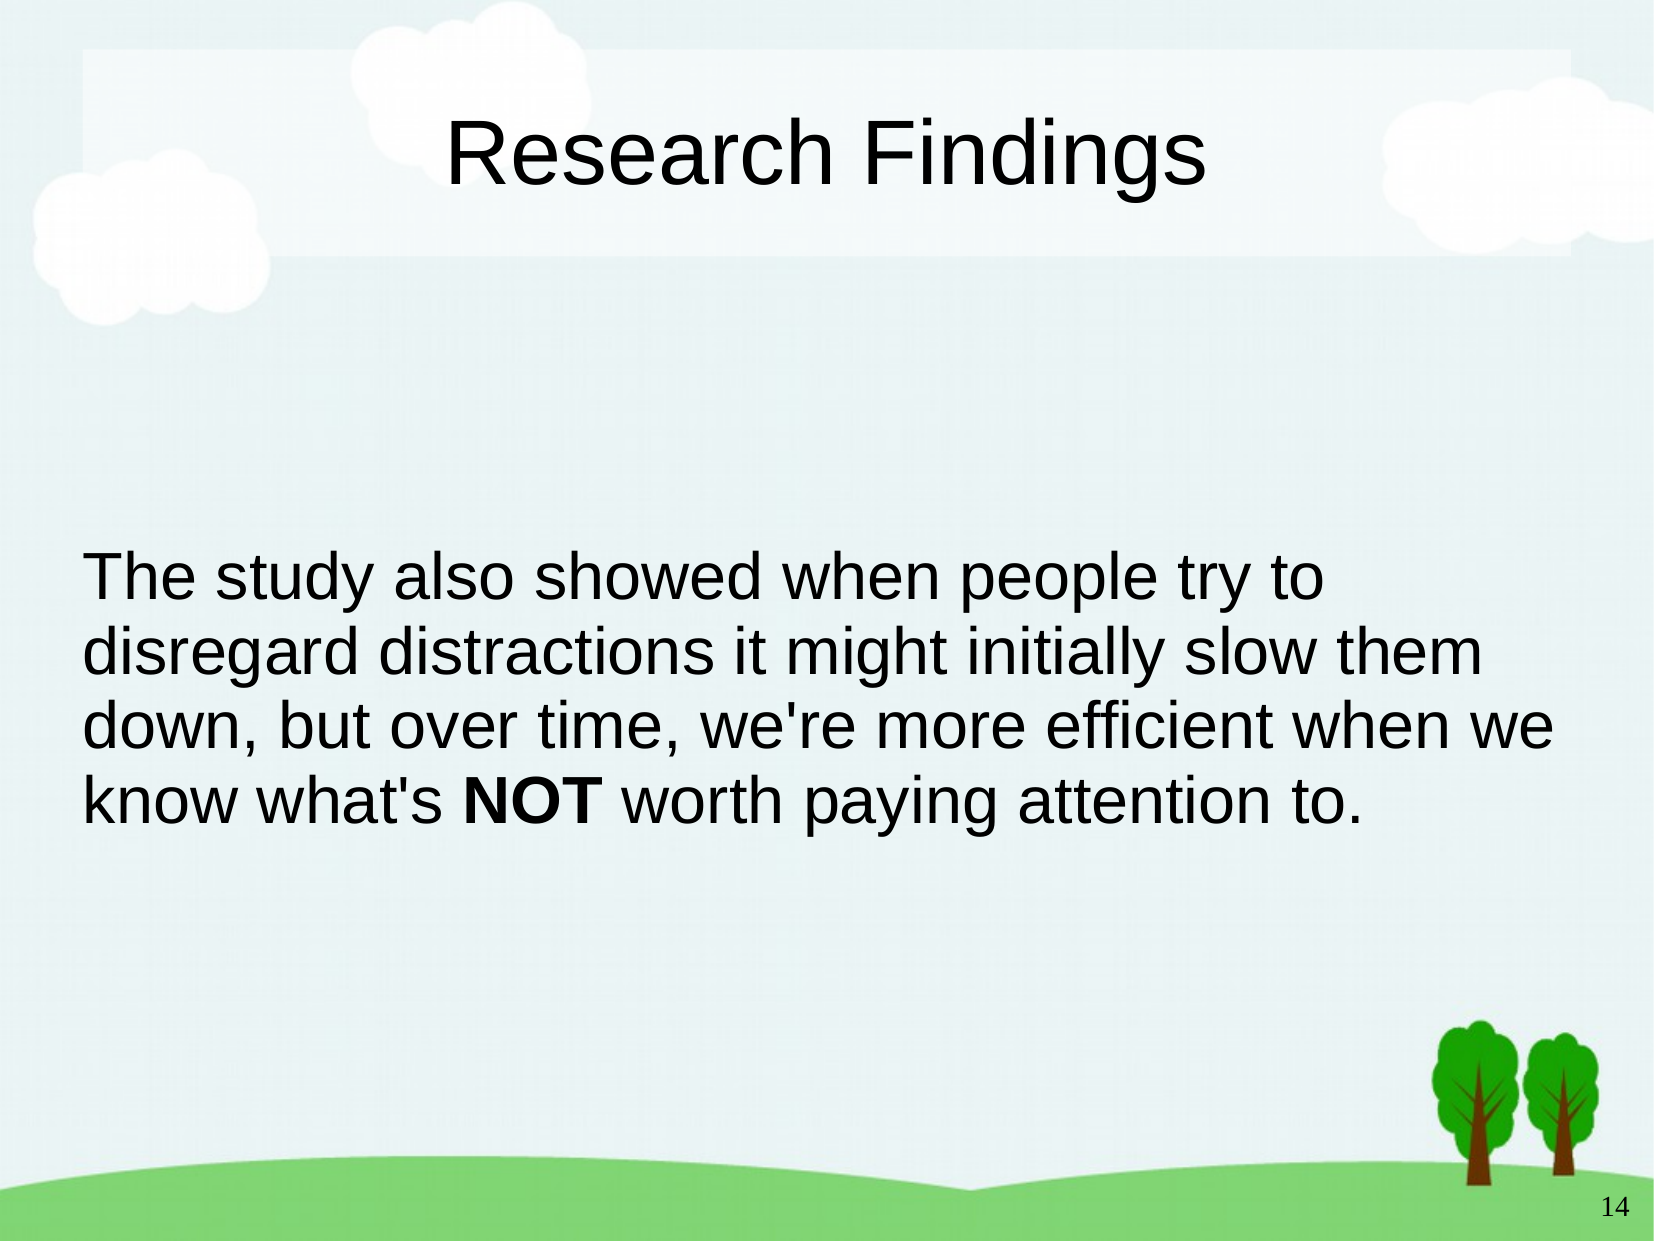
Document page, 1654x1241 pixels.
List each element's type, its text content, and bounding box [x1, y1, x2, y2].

title Research Findings [82, 49, 1571, 257]
picture [0, 0, 1654, 1241]
subtitle The study also showed when people try to disregard distractions it might initially slow them down, but over time, we're more efficient when we know what's NOT worth paying attention to. [82, 290, 1571, 1087]
